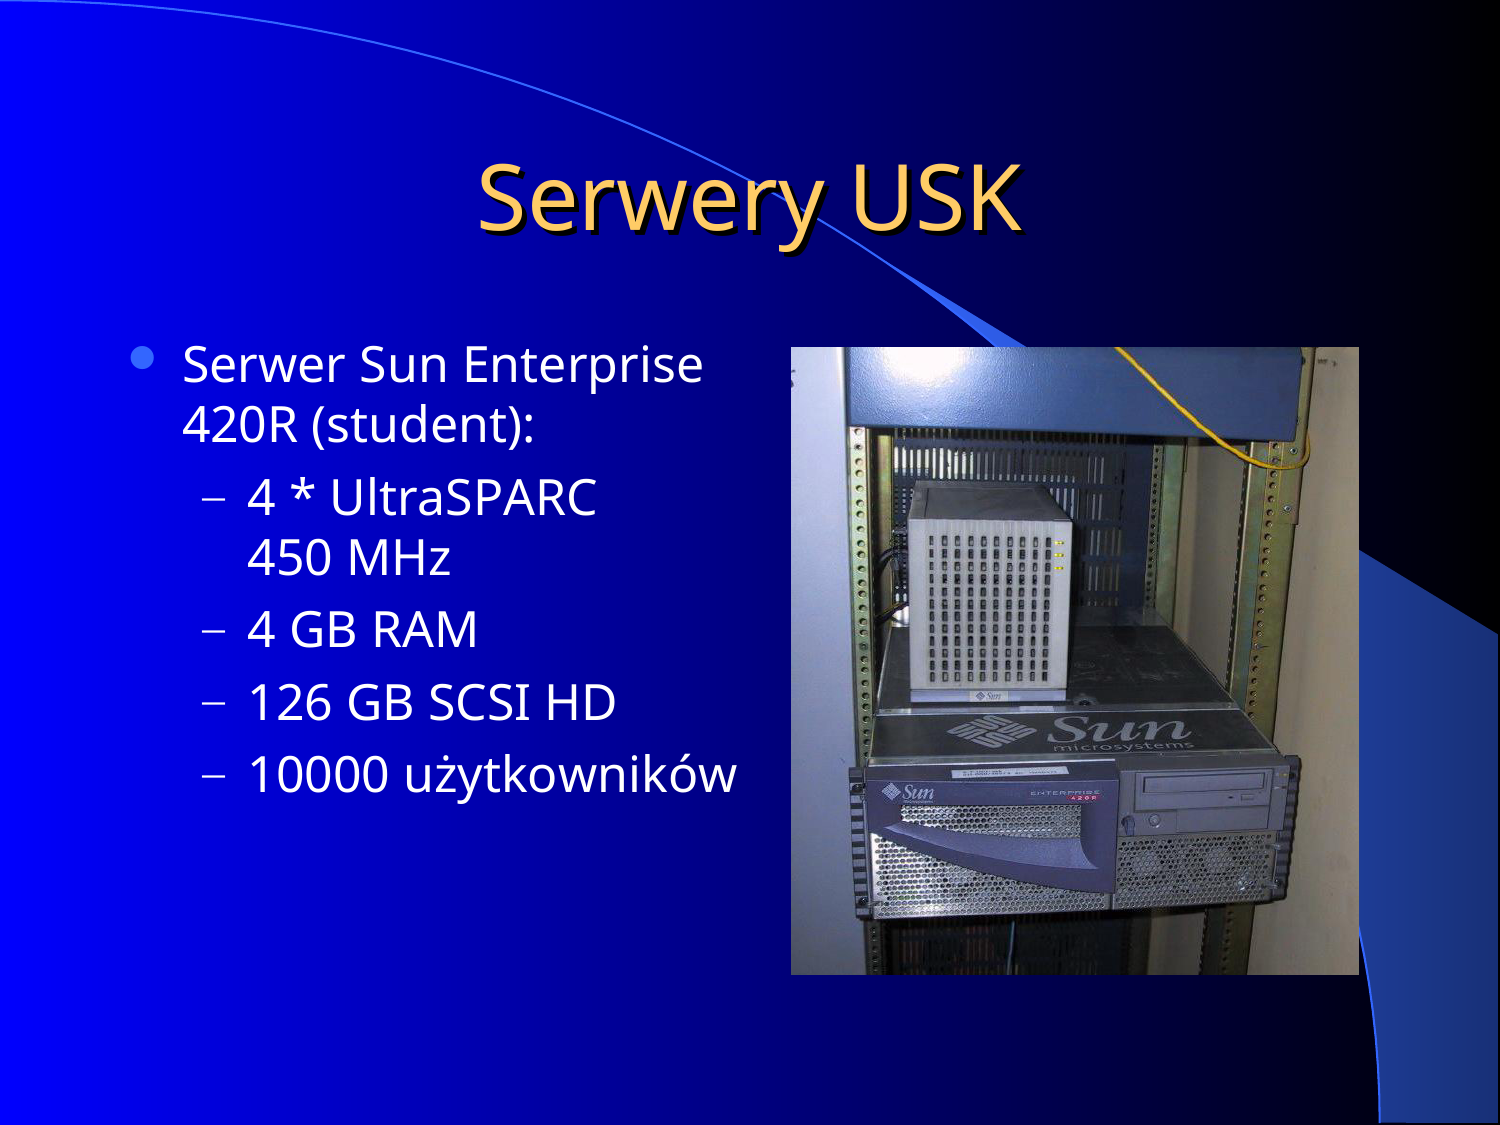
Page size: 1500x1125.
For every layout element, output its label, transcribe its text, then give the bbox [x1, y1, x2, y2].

list Serwer Sun Enterprise 420R (student): 4 * UltraSPARC 450 MHz 4 GB RAM 126 GB SCSI HD 10000 użytkowników [112, 324, 768, 1000]
title Serwery USK [112, 99, 1388, 288]
picture [791, 347, 1359, 975]
